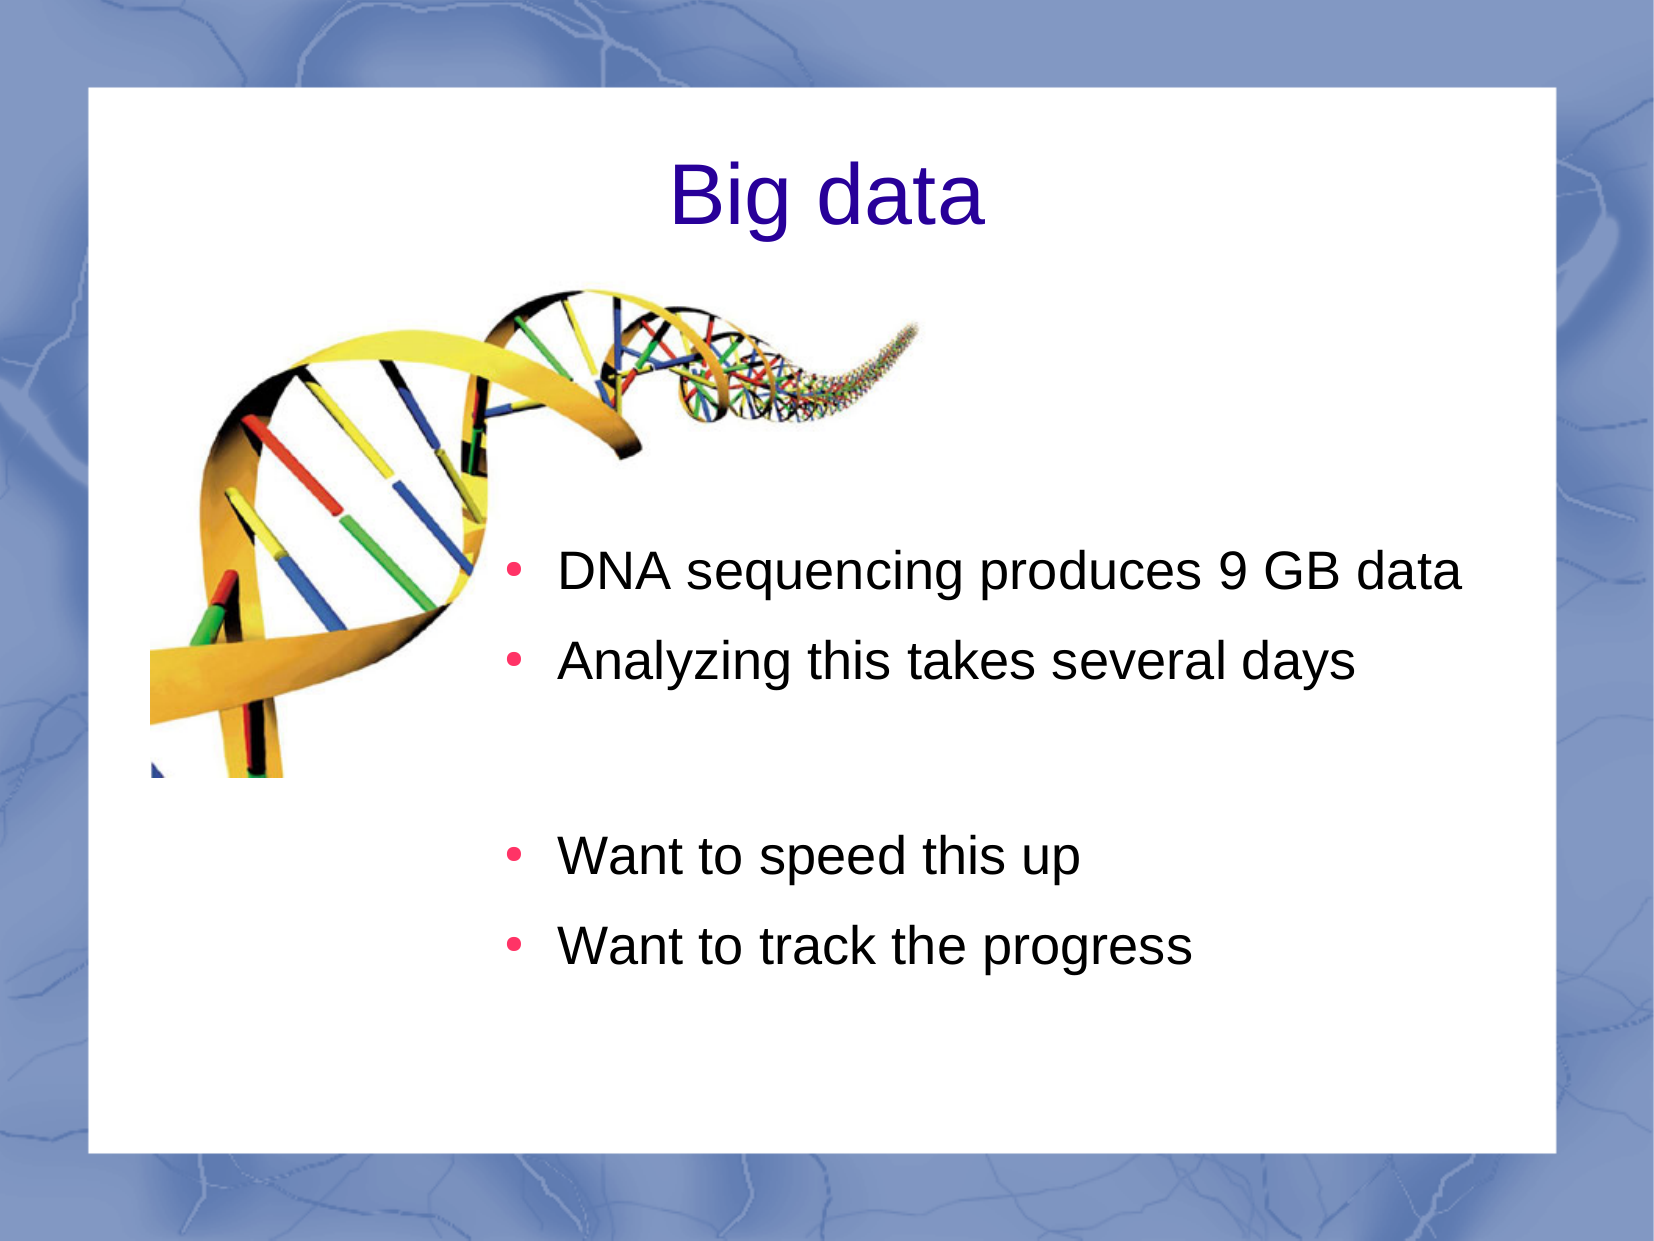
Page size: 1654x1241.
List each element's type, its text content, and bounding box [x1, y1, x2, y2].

title Big data [118, 90, 1536, 298]
list DNA sequencing produces 9 GB data Analyzing this takes several days Want to speed this up Want to track the progress [486, 540, 1654, 1241]
picture [0, 0, 1654, 1241]
